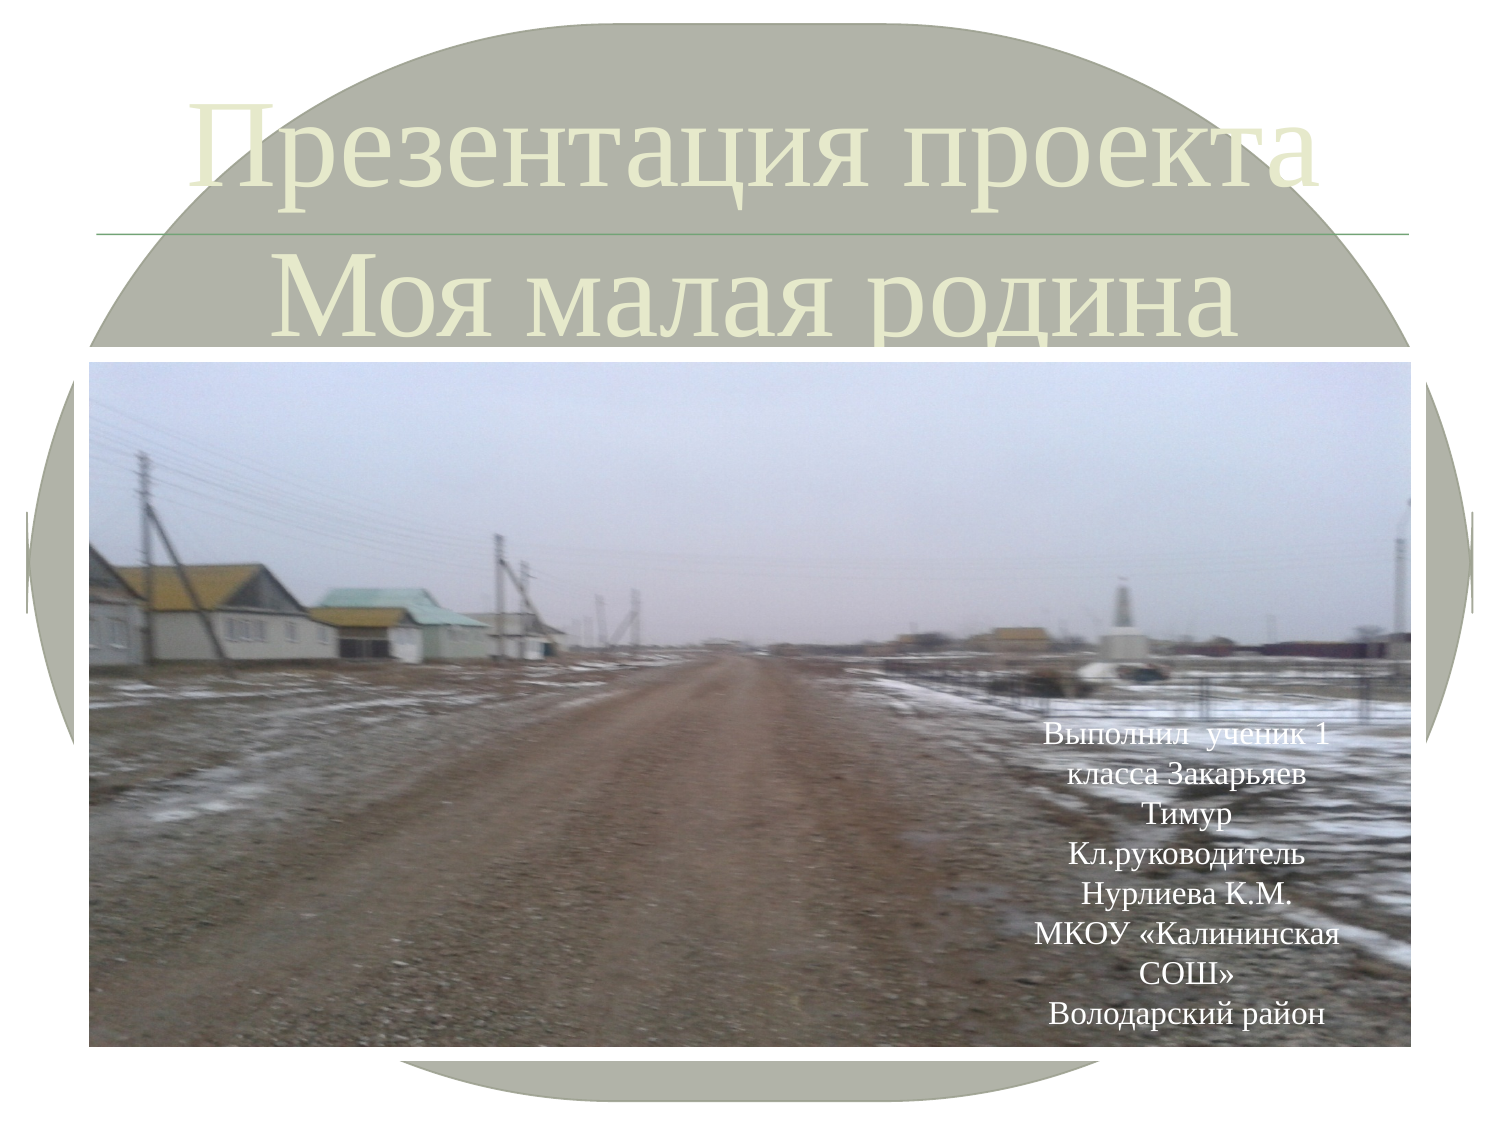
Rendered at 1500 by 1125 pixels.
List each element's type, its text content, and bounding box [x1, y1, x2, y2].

title Презентация проекта Моя малая родина [75, 54, 1425, 347]
picture [88, 361, 1412, 1047]
text_box Выполнил ученик 1 класса Закарьяев Тимур Кл.руководитель Нурлиева К.М. МКОУ «Калининская СОШ» Володарский район [1009, 704, 1365, 1074]
